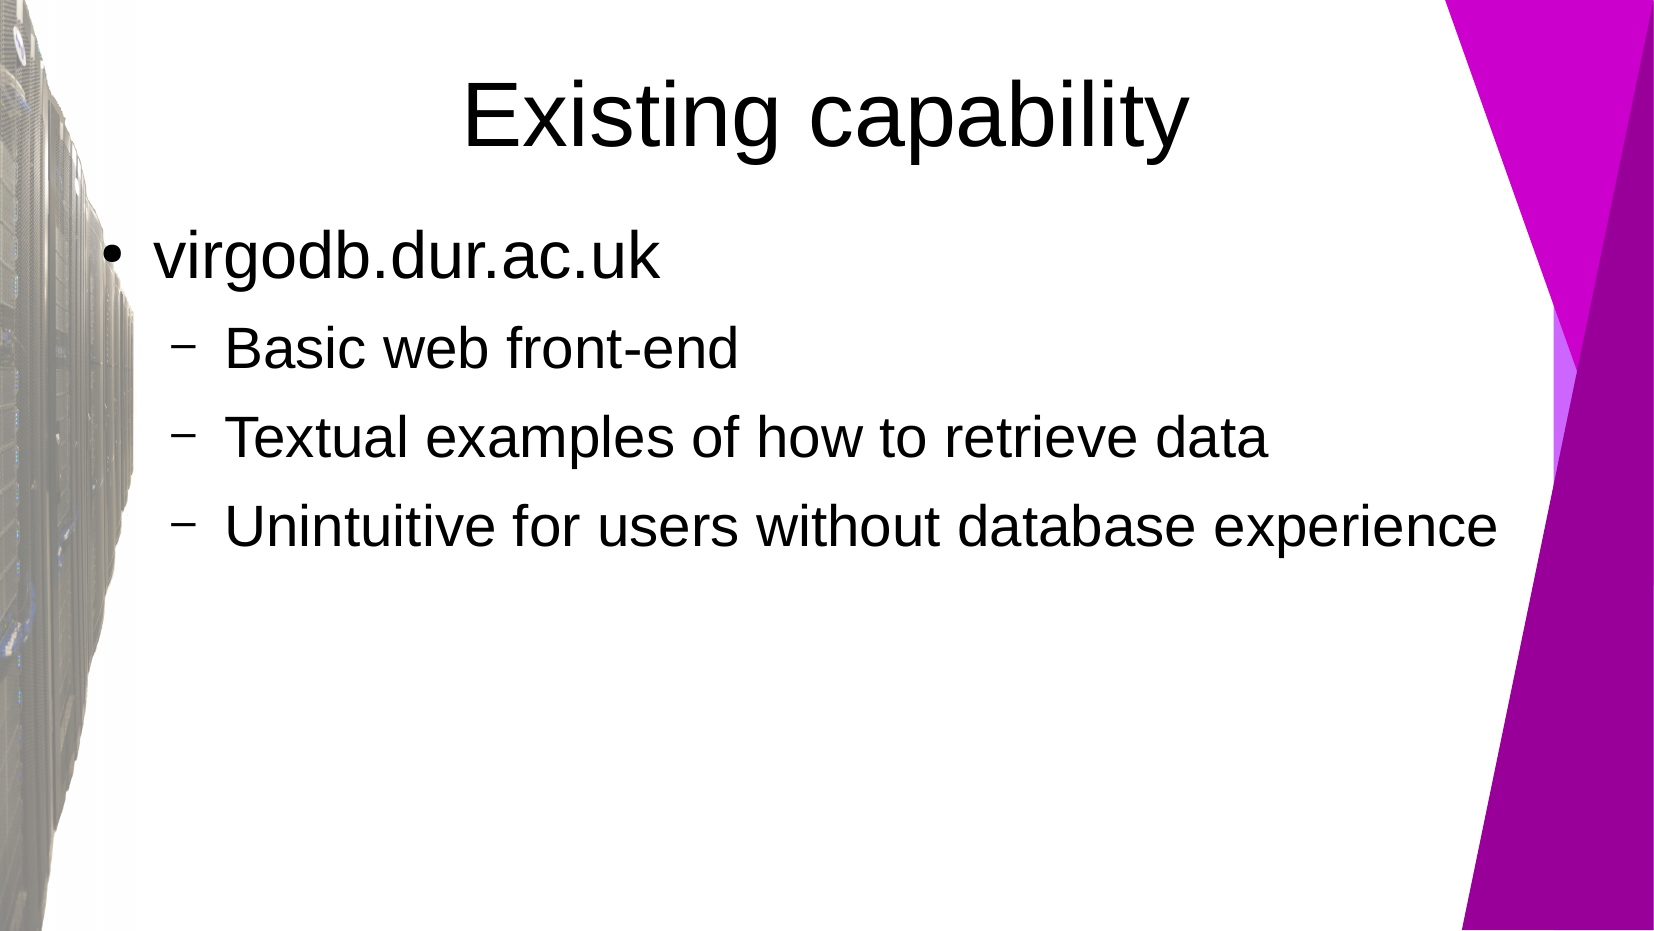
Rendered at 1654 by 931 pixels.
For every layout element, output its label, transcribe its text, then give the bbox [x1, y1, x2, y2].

picture [0, 0, 137, 931]
list virgodb.dur.ac.uk Basic web front-end Textual examples of how to retrieve data Unintuitive for users without database experience [82, 217, 1571, 758]
title Existing capability [82, 37, 1571, 193]
